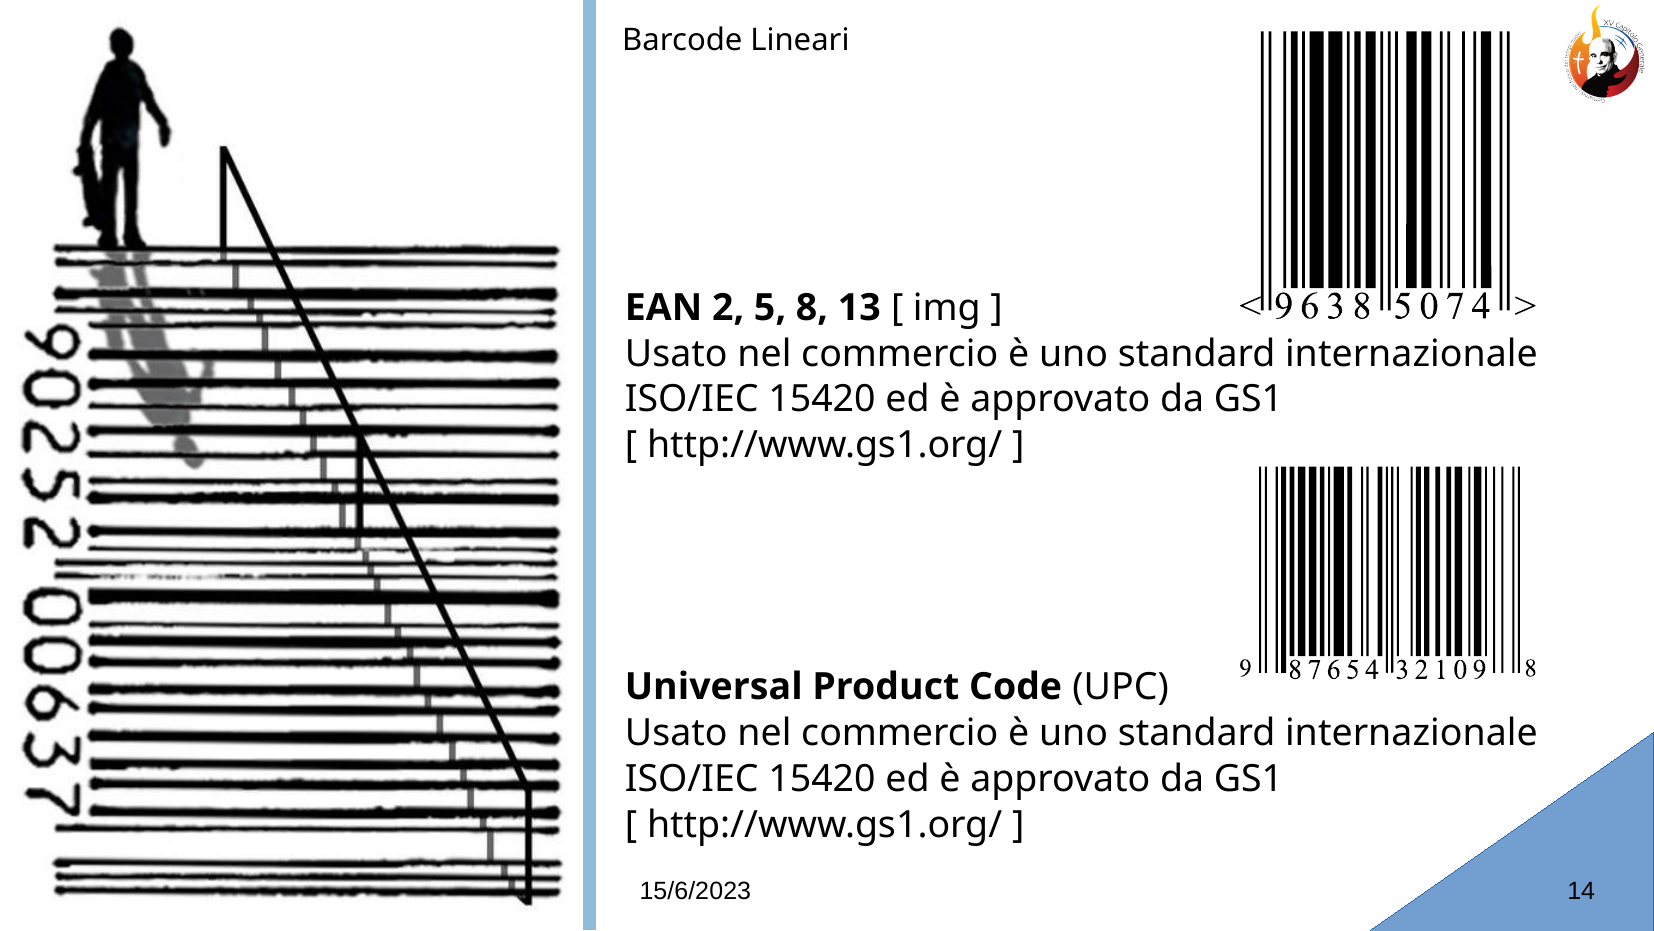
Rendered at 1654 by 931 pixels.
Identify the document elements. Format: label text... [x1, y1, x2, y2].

picture [1240, 31, 1536, 319]
picture [1240, 466, 1536, 680]
list EAN 2, 5, 8, 13 [ img ] Usato nel commercio è uno standard internazionale ISO/IEC 15420 ed è approvato da GS1 [ http://www.gs1.org/ ] Universal Product Code (UPC) Usato nel commercio è uno standard internazionale ISO/IEC 15420 ed è approvato da GS1 [ http://www.gs1.org/ ] [624, 283, 1621, 851]
text_box Barcode Lineari [607, 9, 1340, 63]
picture [1563, 4, 1646, 103]
picture [0, 0, 583, 931]
